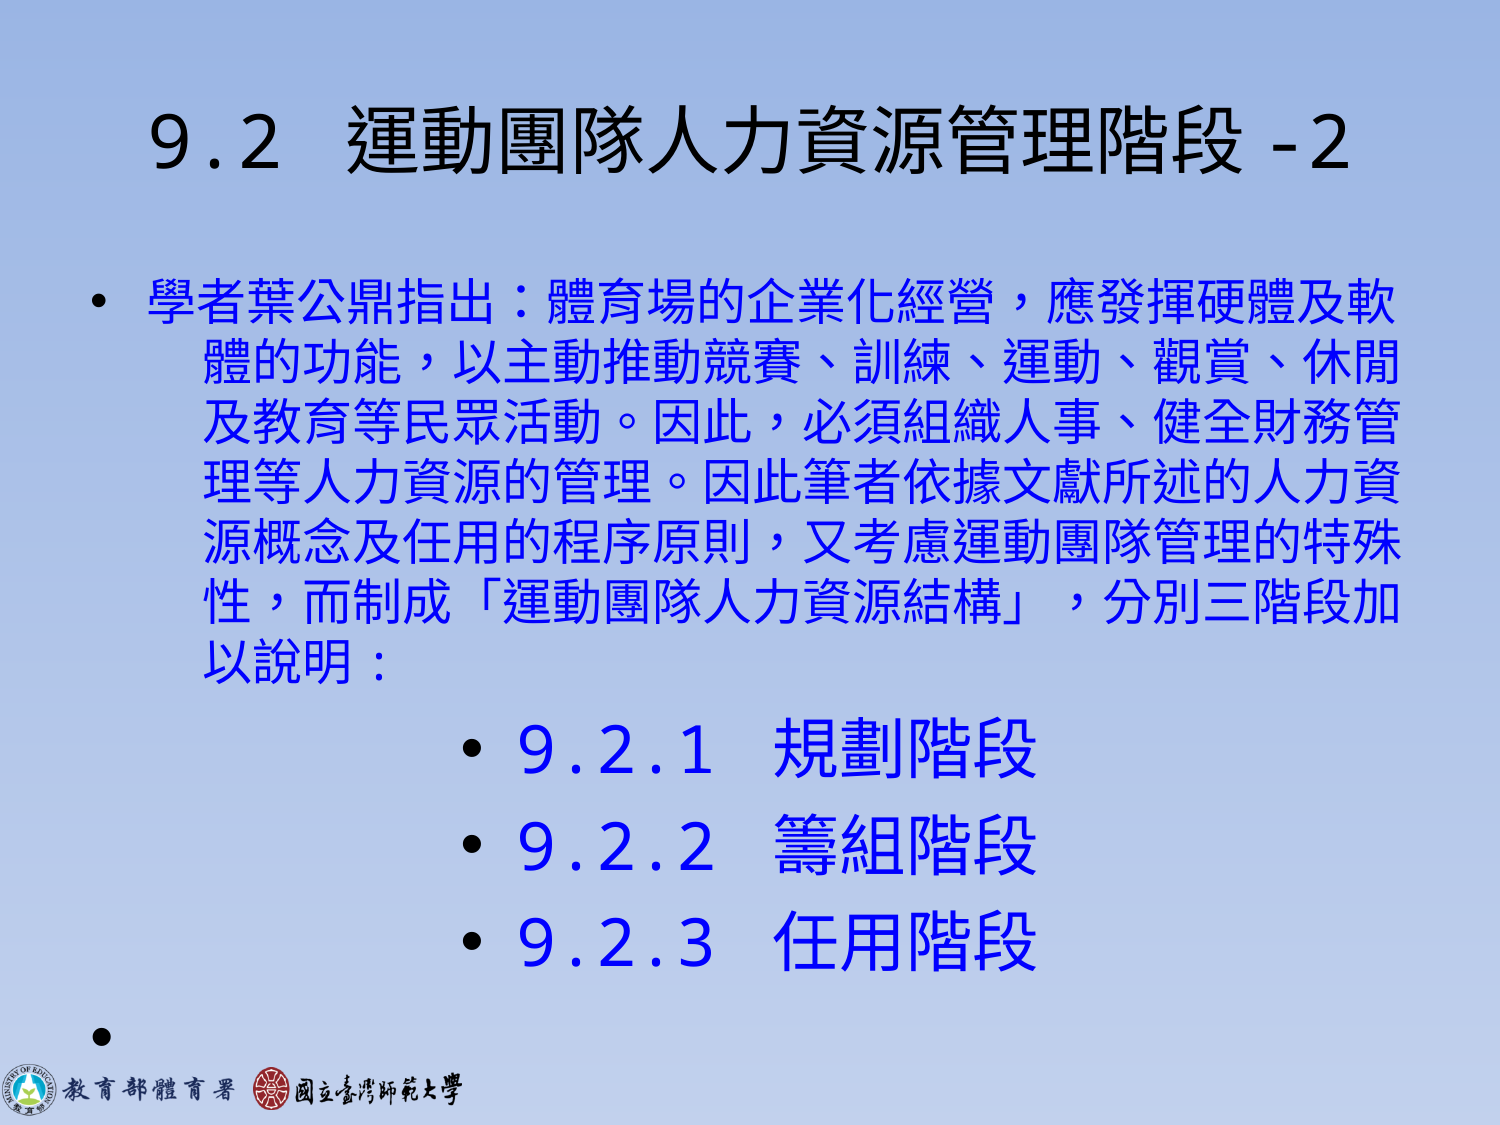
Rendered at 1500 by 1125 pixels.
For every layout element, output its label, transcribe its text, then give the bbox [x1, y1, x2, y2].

list 學者葉公鼎指出：體育場的企業化經營，應發揮硬體及軟體的功能，以主動推動競賽、訓練、運動、觀賞、休閒及教育等民眾活動。因此，必須組織人事、健全財務管理等人力資源的管理。因此筆者依據文獻所述的人力資源概念及任用的程序原則，又考慮運動團隊管理的特殊性，而制成「運動團隊人力資源結構」，分別三階段加以說明: 9.2.1 規劃階段 9.2.2 籌組階段 9.2.3 任用階段 [75, 262, 1426, 1005]
title 9.2 運動團隊人力資源管理階段-2 [75, 45, 1426, 233]
